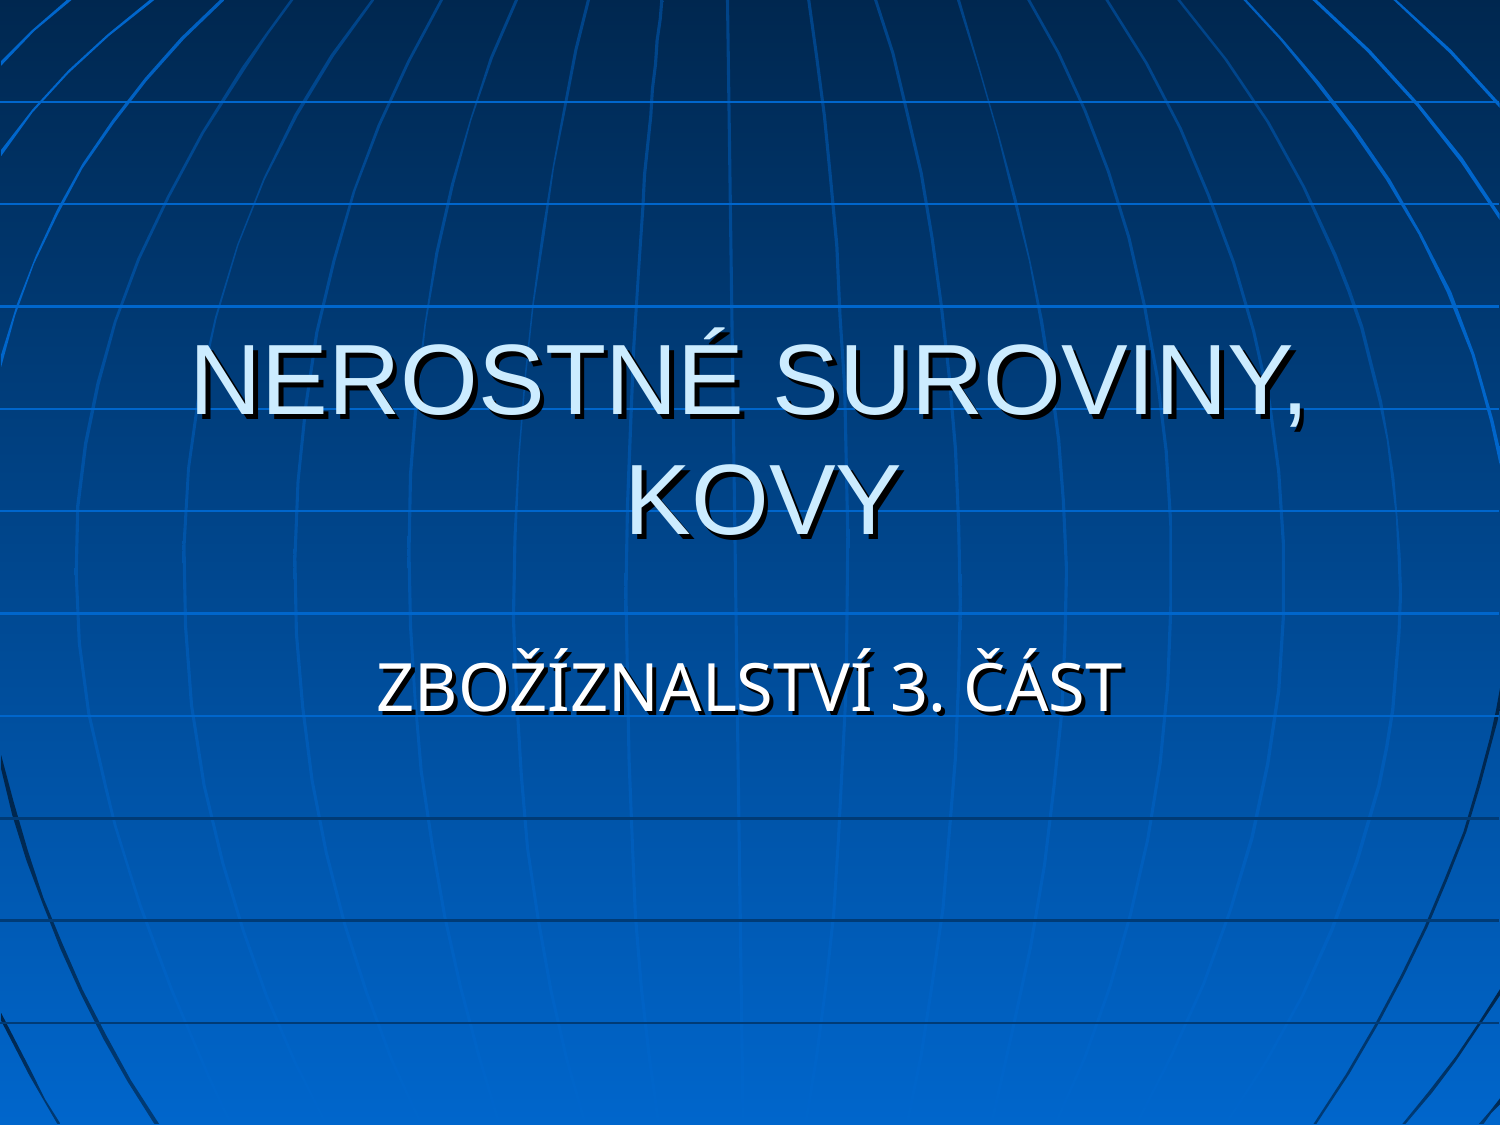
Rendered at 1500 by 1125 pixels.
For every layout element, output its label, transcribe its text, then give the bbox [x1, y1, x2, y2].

subtitle ZBOŽÍZNALSTVÍ 3. ČÁST [225, 637, 1276, 926]
title NEROSTNÉ SUROVINY, KOVY [112, 277, 1388, 563]
